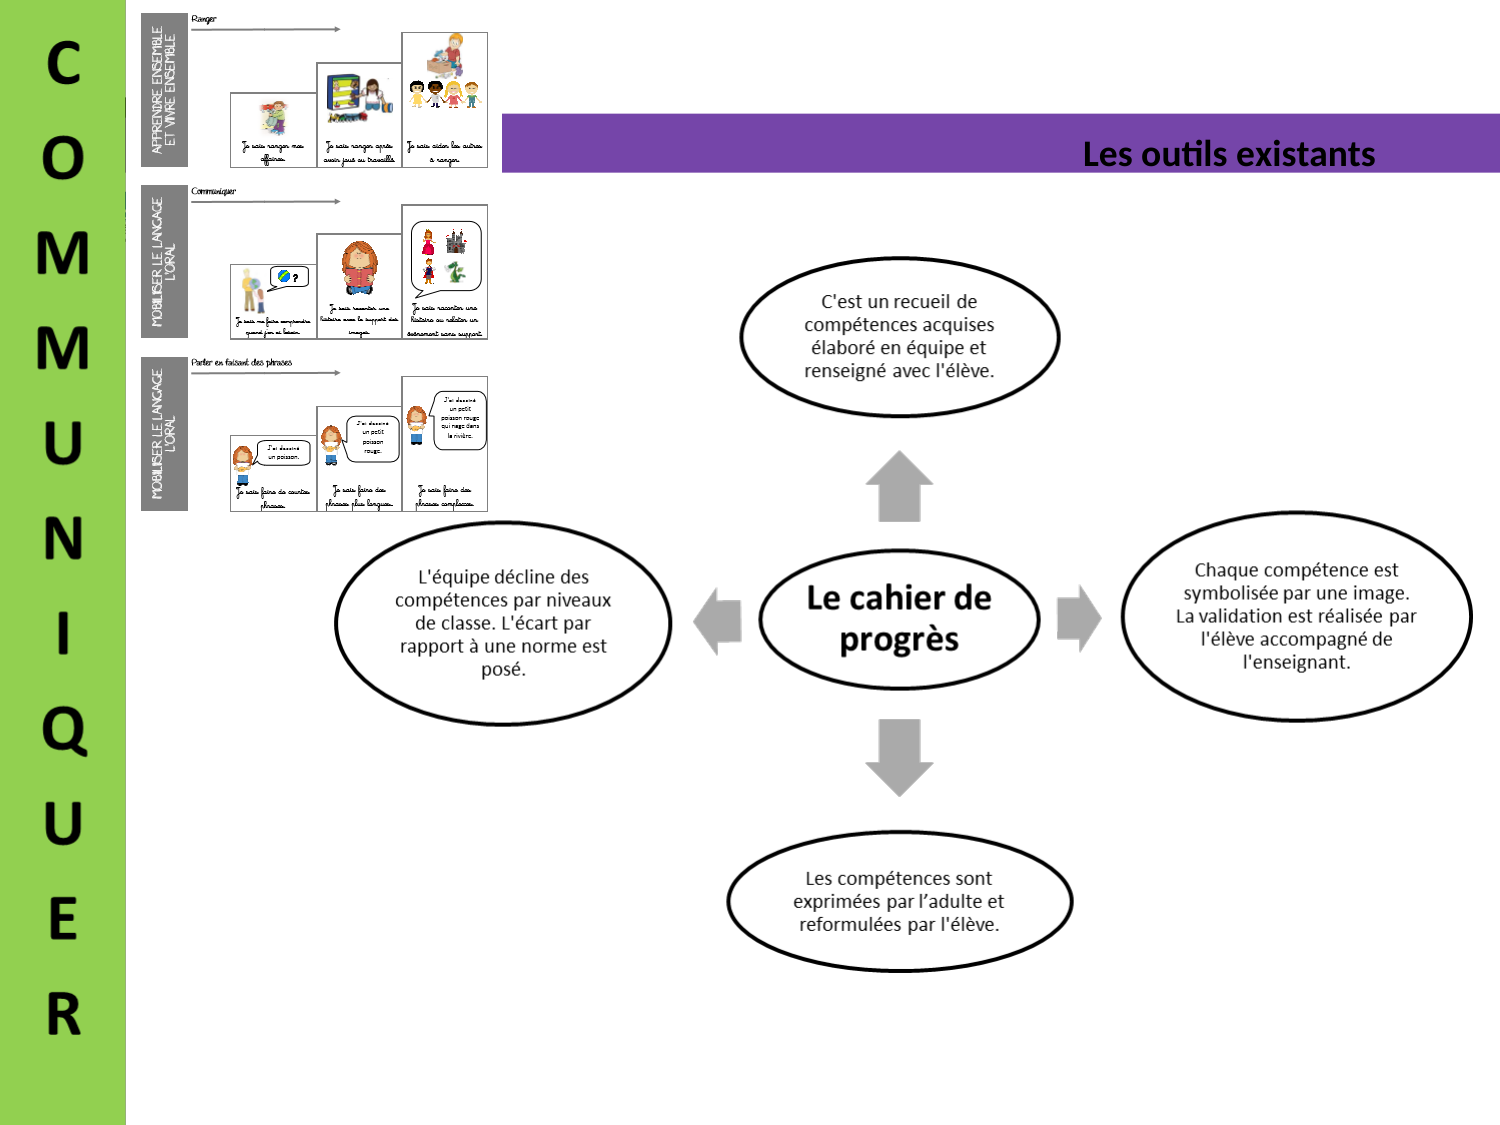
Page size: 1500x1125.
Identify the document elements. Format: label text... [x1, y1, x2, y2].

text_box Les outils existants [502, 0, 1471, 231]
picture [0, 0, 1473, 1125]
text_box Les outils existants [210, 528, 1471, 1055]
